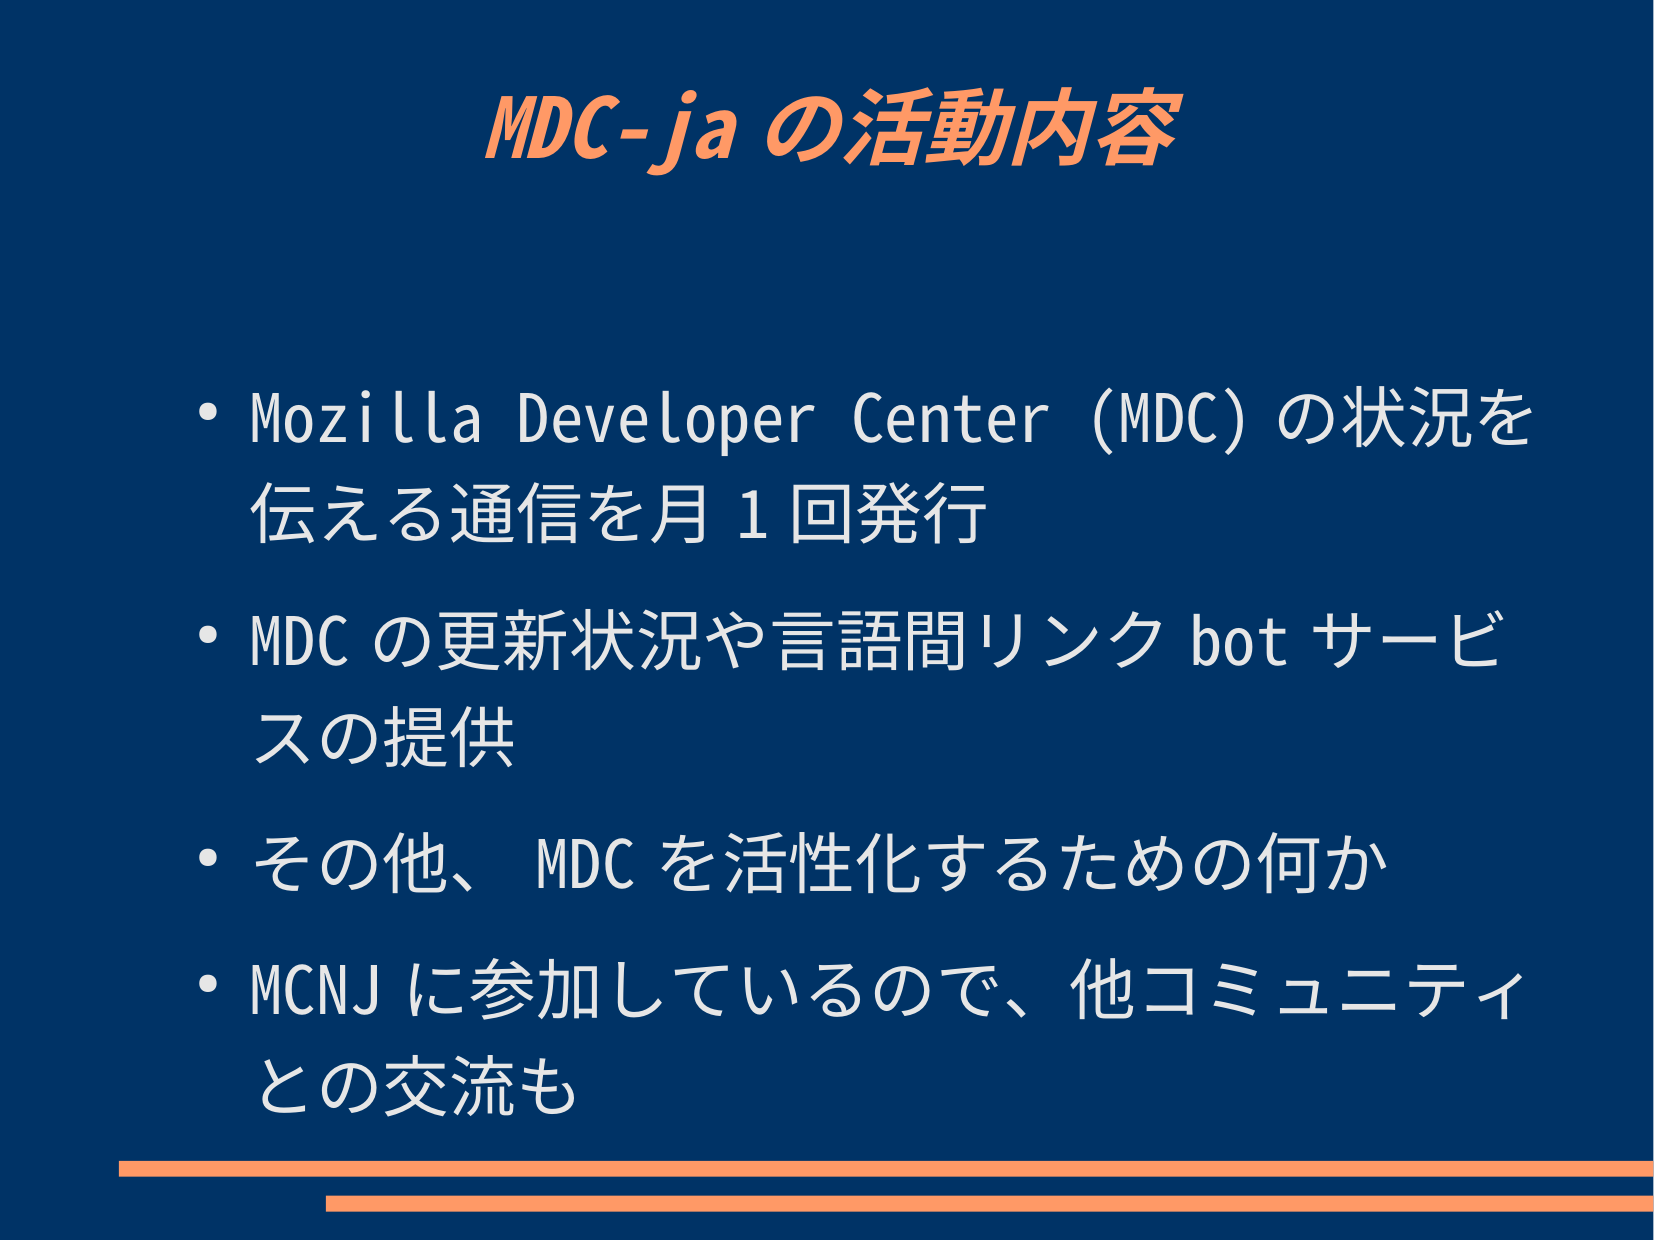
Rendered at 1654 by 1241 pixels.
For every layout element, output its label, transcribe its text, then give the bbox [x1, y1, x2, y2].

list Mozilla Developer Center (MDC)の状況を伝える通信を月1回発行 MDCの更新状況や言語間リンクbotサービスの提供 その他、MDCを活性化するための何か MCNJに参加しているので、他コミュニティとの交流も [178, 364, 1570, 1147]
title MDC-jaの活動内容 [121, 19, 1534, 227]
